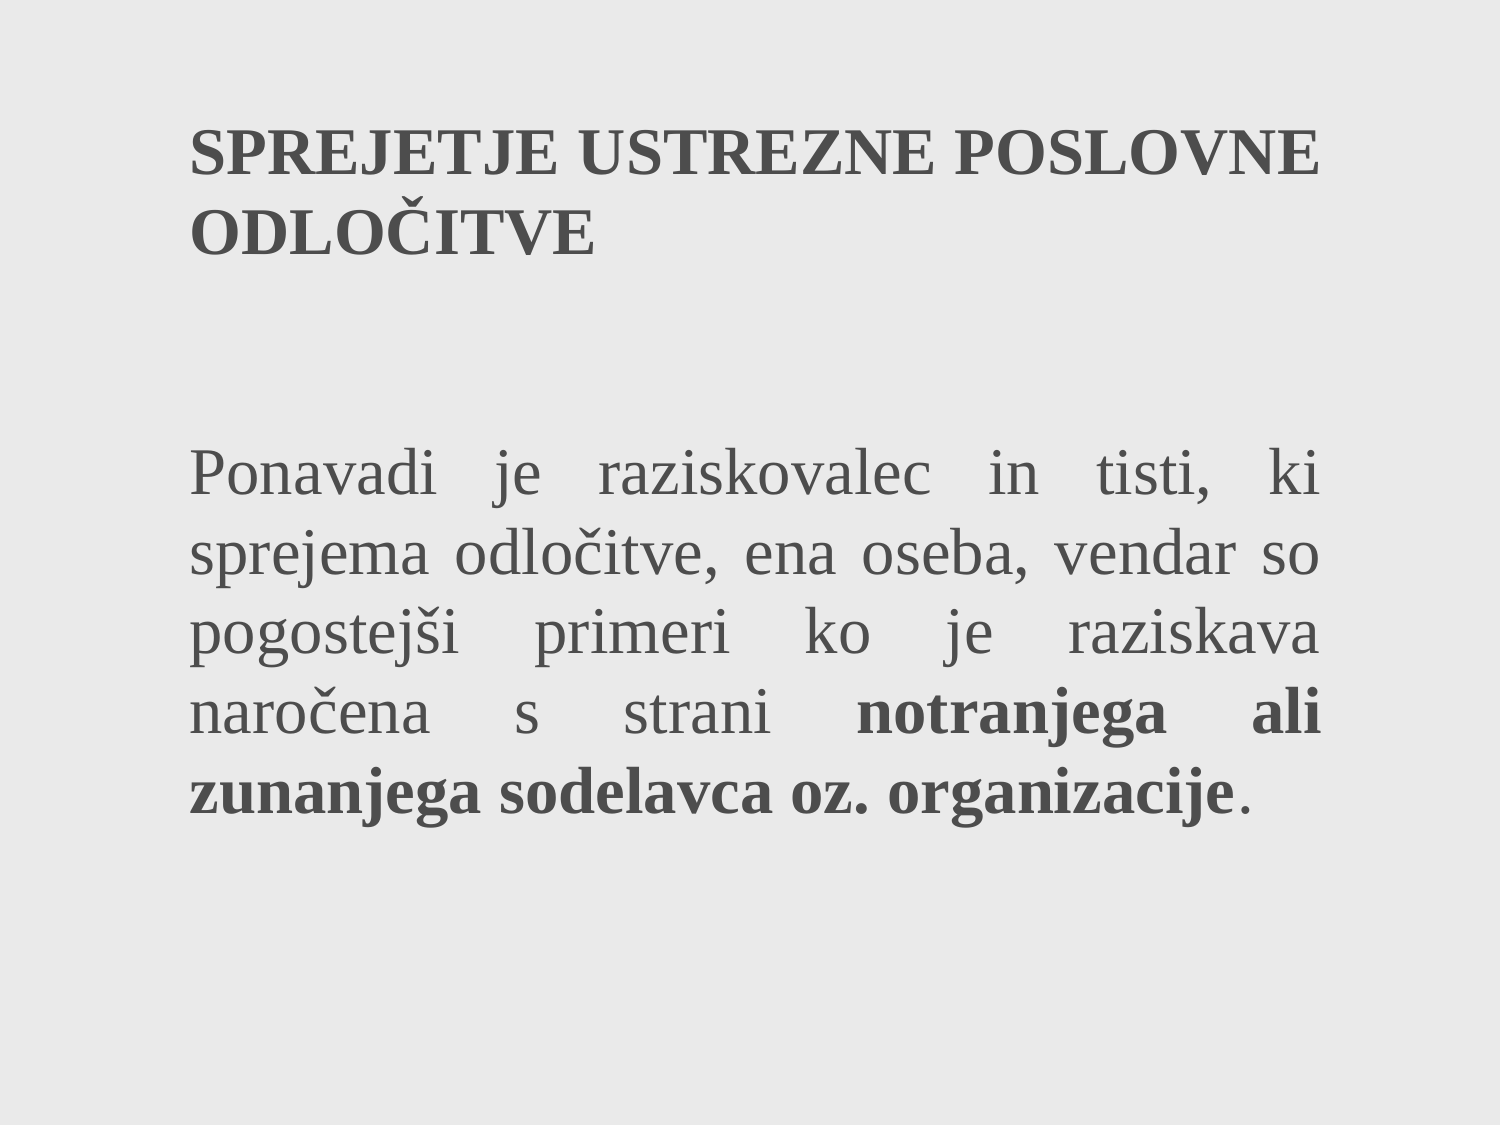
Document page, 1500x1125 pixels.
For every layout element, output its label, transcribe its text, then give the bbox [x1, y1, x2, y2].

text_box SPREJETJE USTREZNE POSLOVNE ODLOČITVE Ponavadi je raziskovalec in tisti, ki sprejema odločitve, ena oseba, vendar so pogostejši primeri ko je raziskava naročena s strani notranjega ali zunanjega sodelavca oz. organizacije. [174, 99, 1338, 995]
